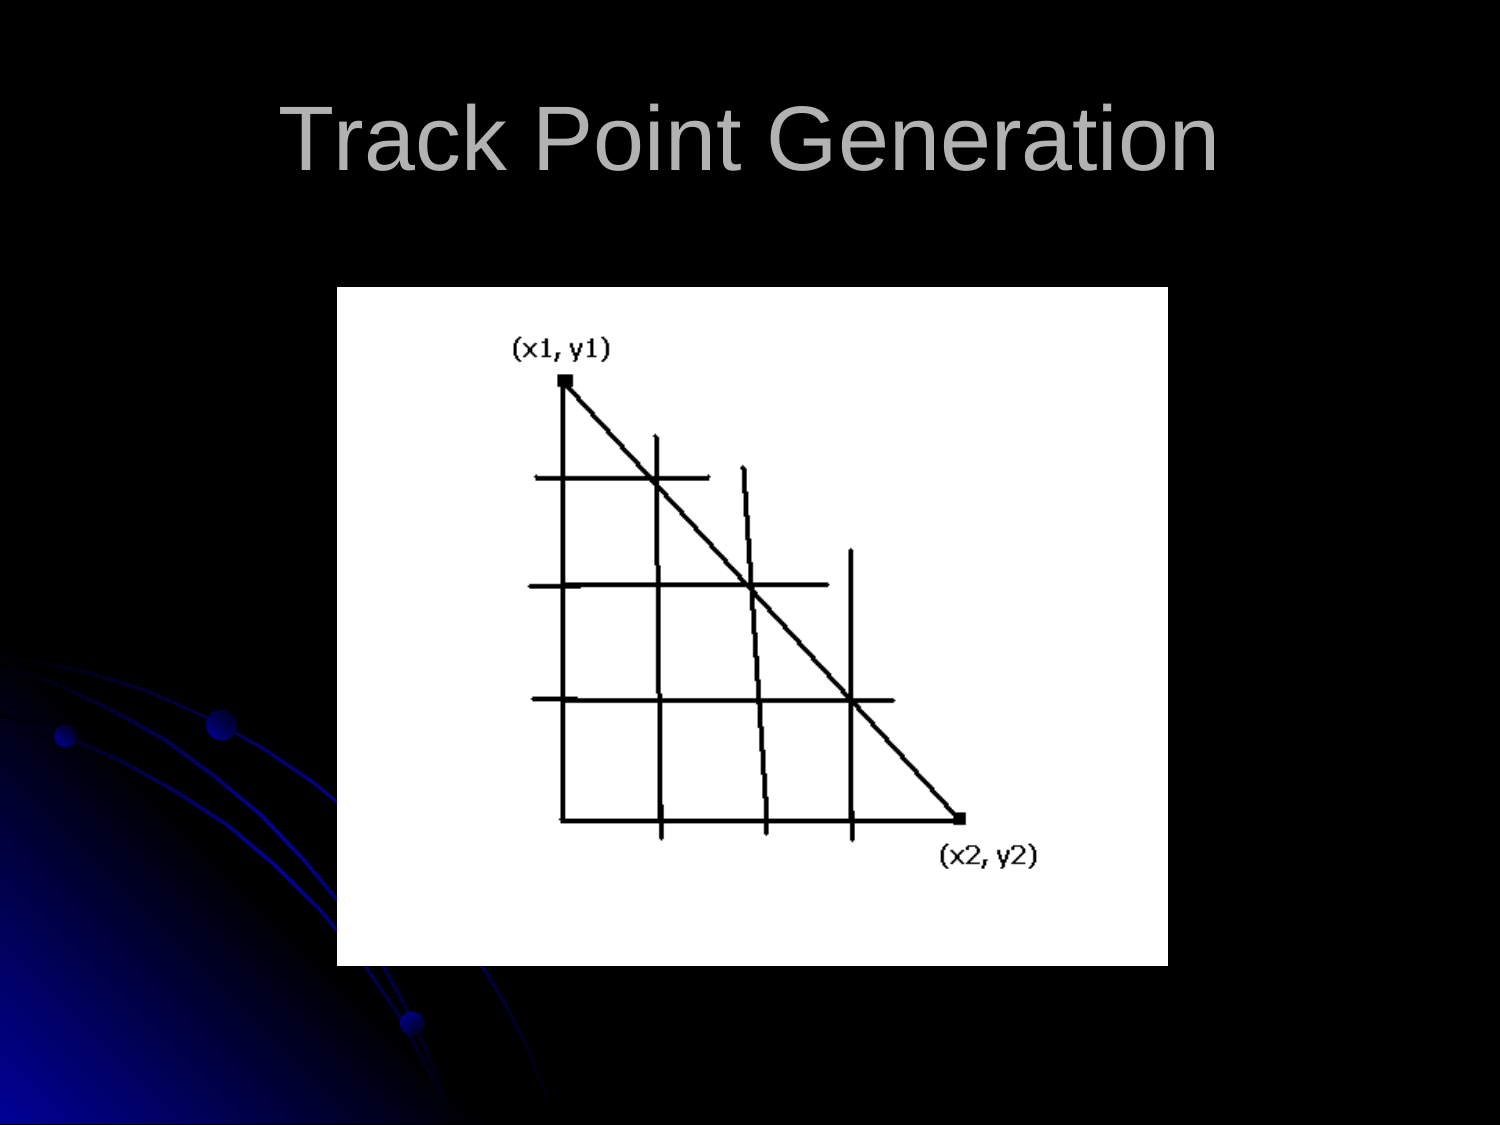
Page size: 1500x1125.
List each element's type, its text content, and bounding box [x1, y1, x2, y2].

picture [337, 287, 1168, 966]
title Track Point Generation [75, 45, 1426, 233]
